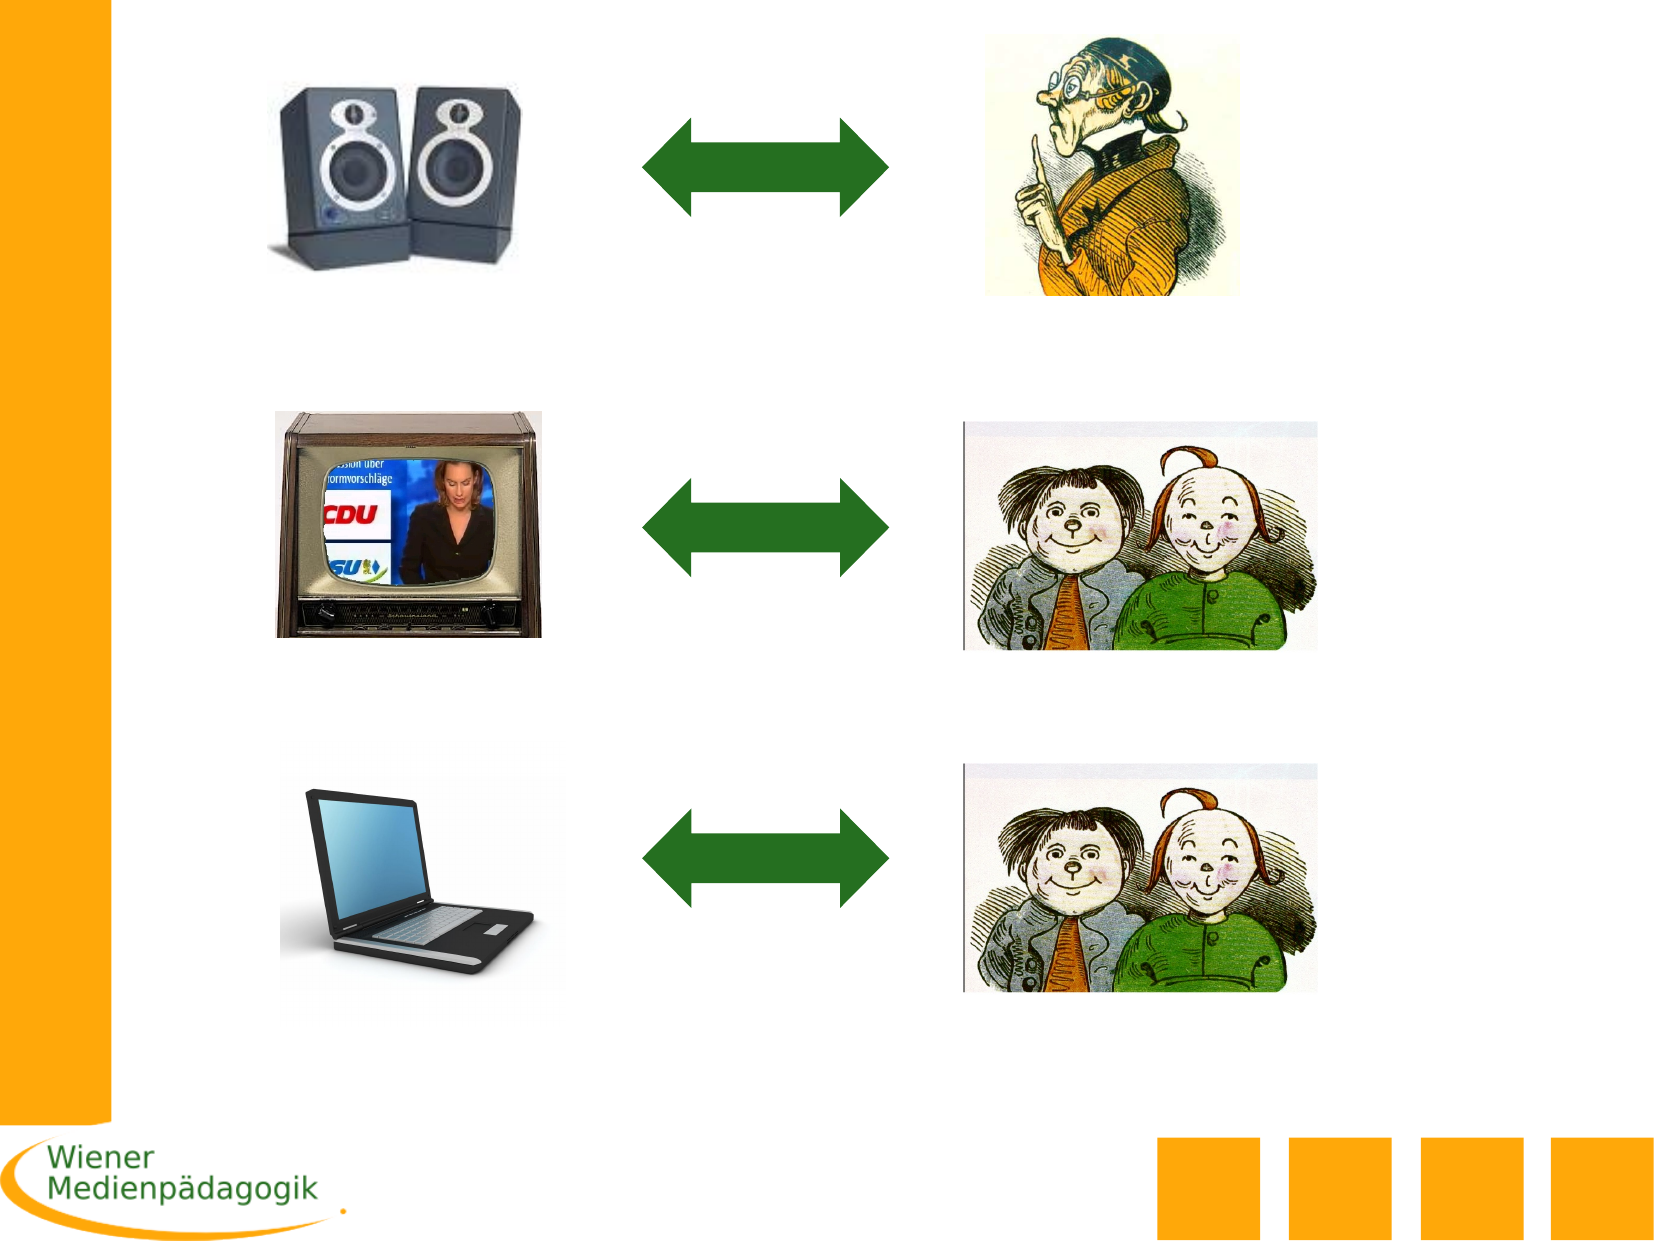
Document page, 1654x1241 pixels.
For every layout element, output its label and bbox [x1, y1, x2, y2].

picture [0, 1114, 398, 1241]
picture [275, 411, 542, 638]
text_box [641, 117, 890, 218]
text_box [642, 808, 890, 908]
text_box [642, 477, 890, 578]
picture [985, 34, 1240, 296]
picture [963, 763, 1323, 998]
picture [963, 421, 1323, 656]
picture [267, 50, 523, 309]
picture [280, 741, 566, 1027]
